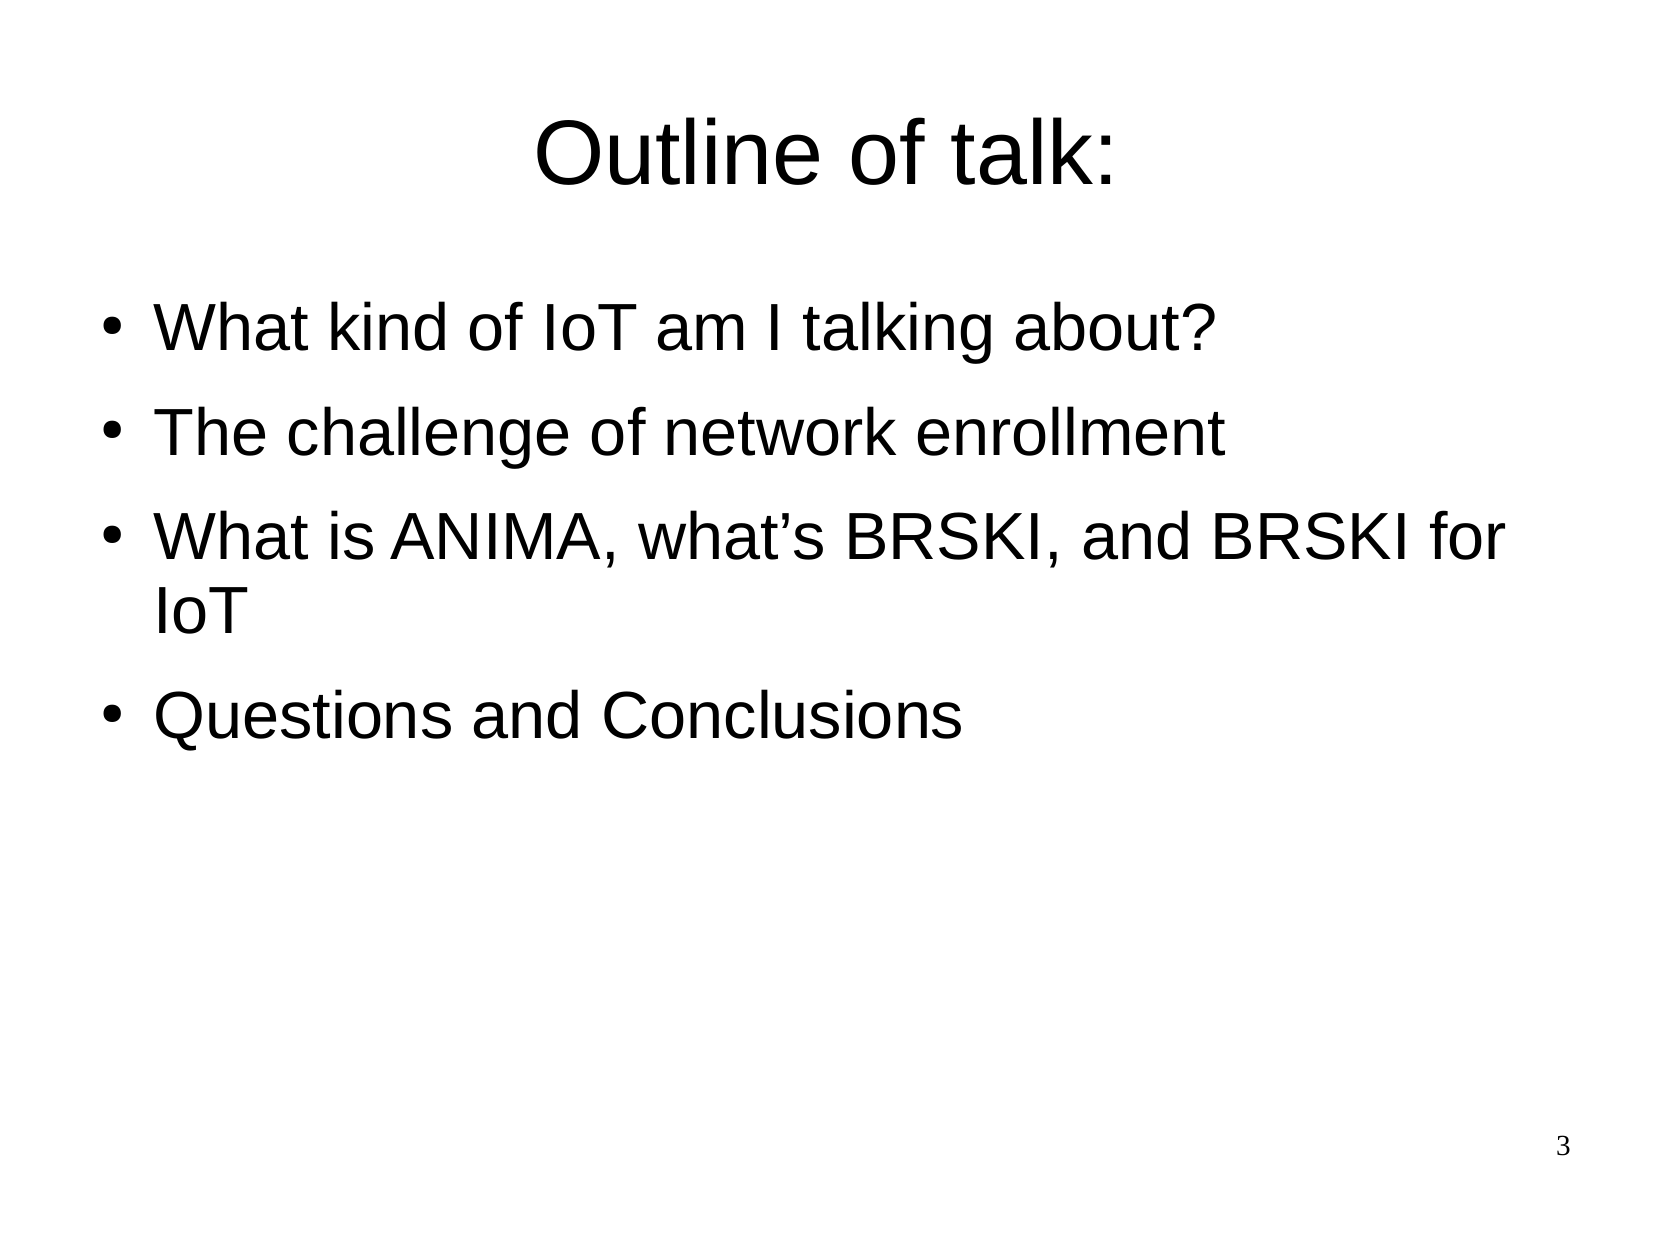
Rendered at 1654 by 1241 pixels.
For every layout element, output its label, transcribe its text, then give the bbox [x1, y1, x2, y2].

list What kind of IoT am I talking about? The challenge of network enrollment What is ANIMA, what’s BRSKI, and BRSKI for IoT Questions and Conclusions [82, 290, 1571, 1010]
title Outline of talk: [82, 49, 1571, 257]
